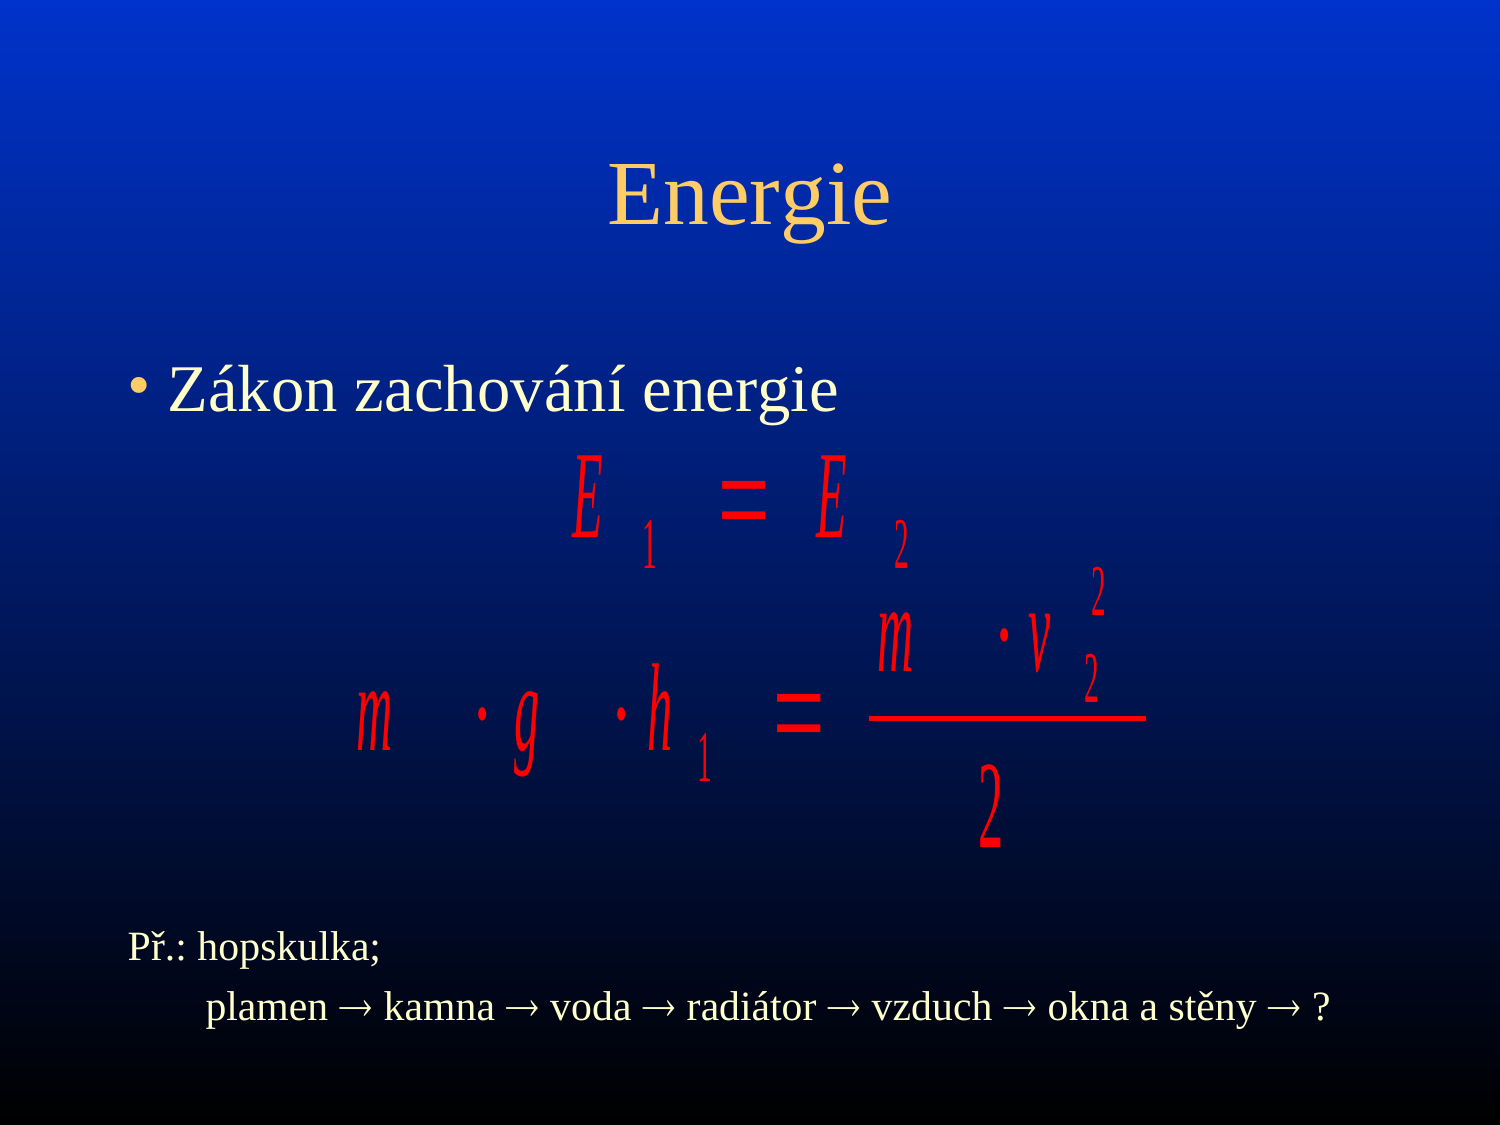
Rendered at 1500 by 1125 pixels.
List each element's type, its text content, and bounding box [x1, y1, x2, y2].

list Zákon zachování energie Př.: hopskulka; plamen  kamna  voda  radiátor  vzduch  okna a stěny  ? [112, 337, 1388, 1087]
title Energie [112, 37, 1388, 250]
chart [337, 412, 1171, 876]
